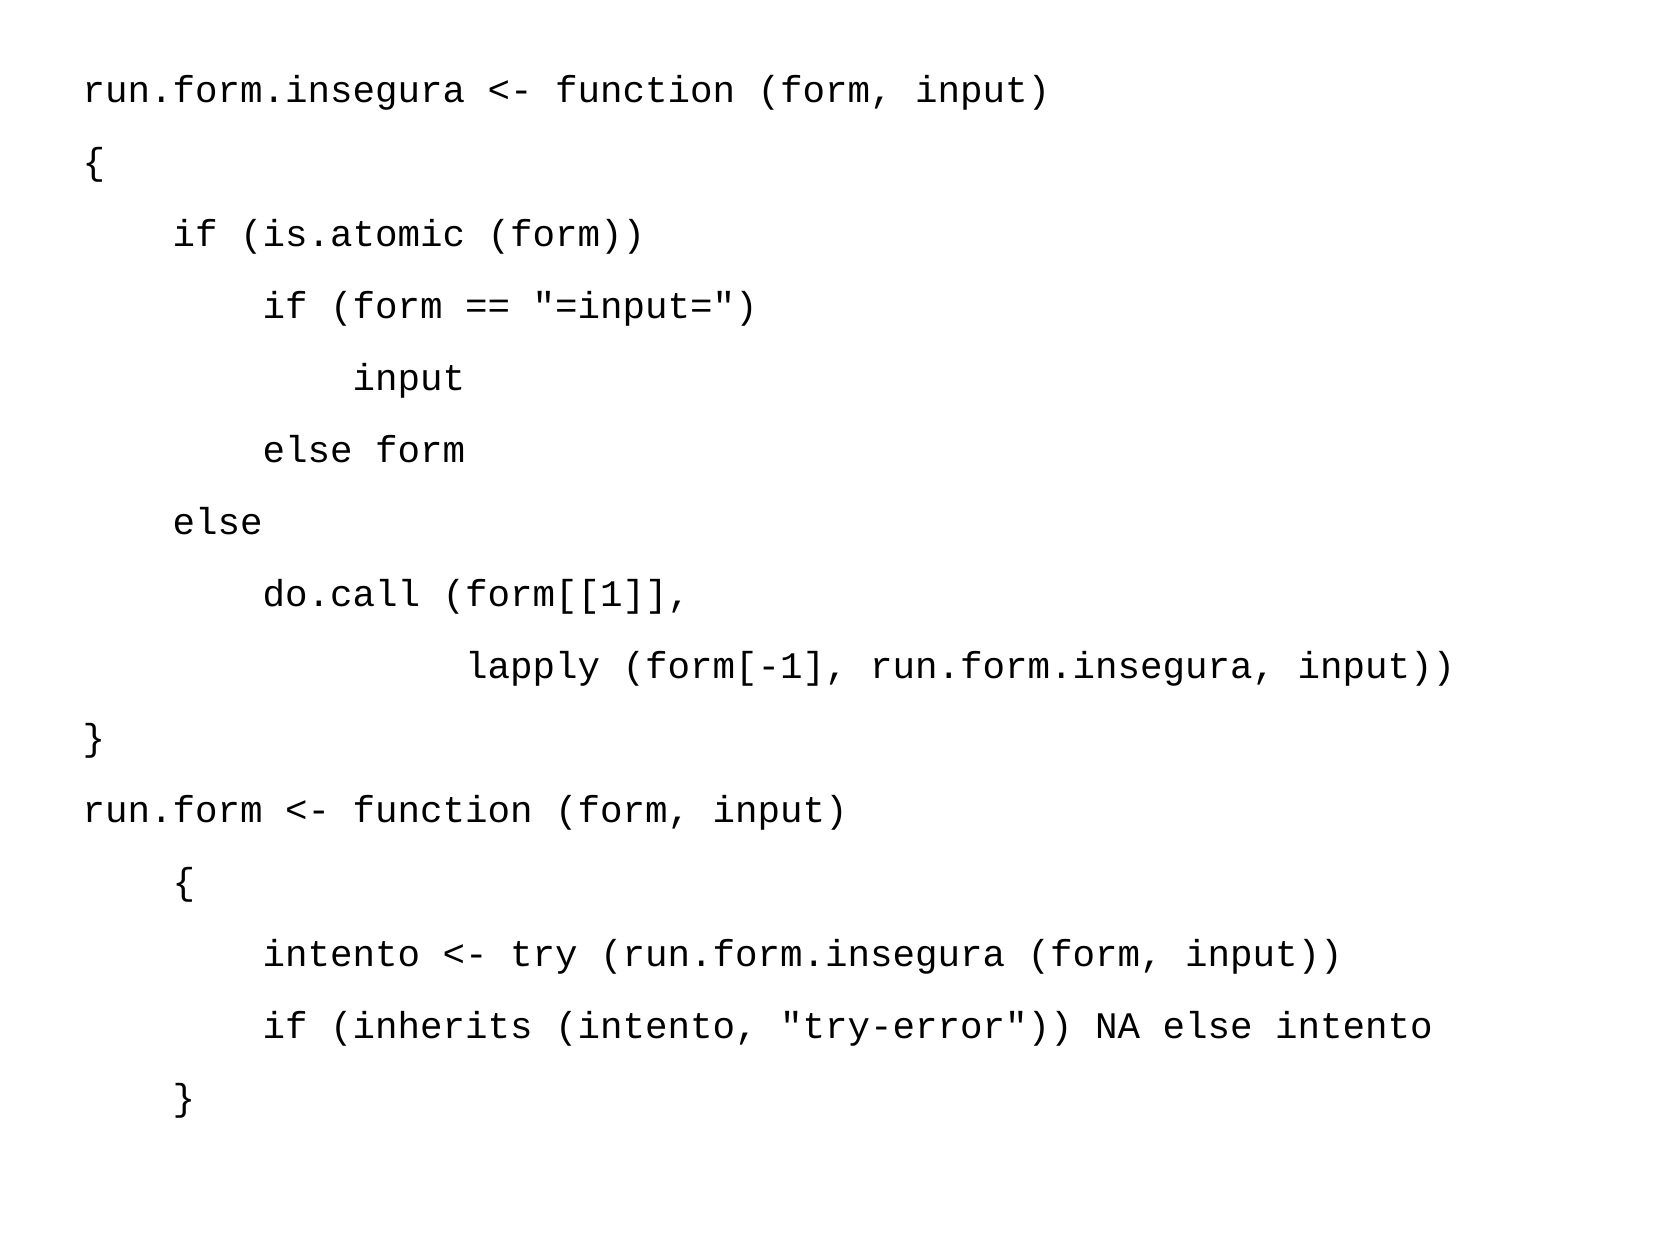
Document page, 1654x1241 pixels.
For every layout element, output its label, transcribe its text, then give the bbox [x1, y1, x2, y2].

list run.form.insegura <- function (form, input) { if (is.atomic (form)) if (form == "=input=") input else form else do.call (form[[1]], lapply (form[-1], run.form.insegura, input)) } run.form <- function (form, input) { intento <- try (run.form.insegura (form, input)) if (inherits (intento, "try-error")) NA else intento } [82, 70, 1571, 1182]
